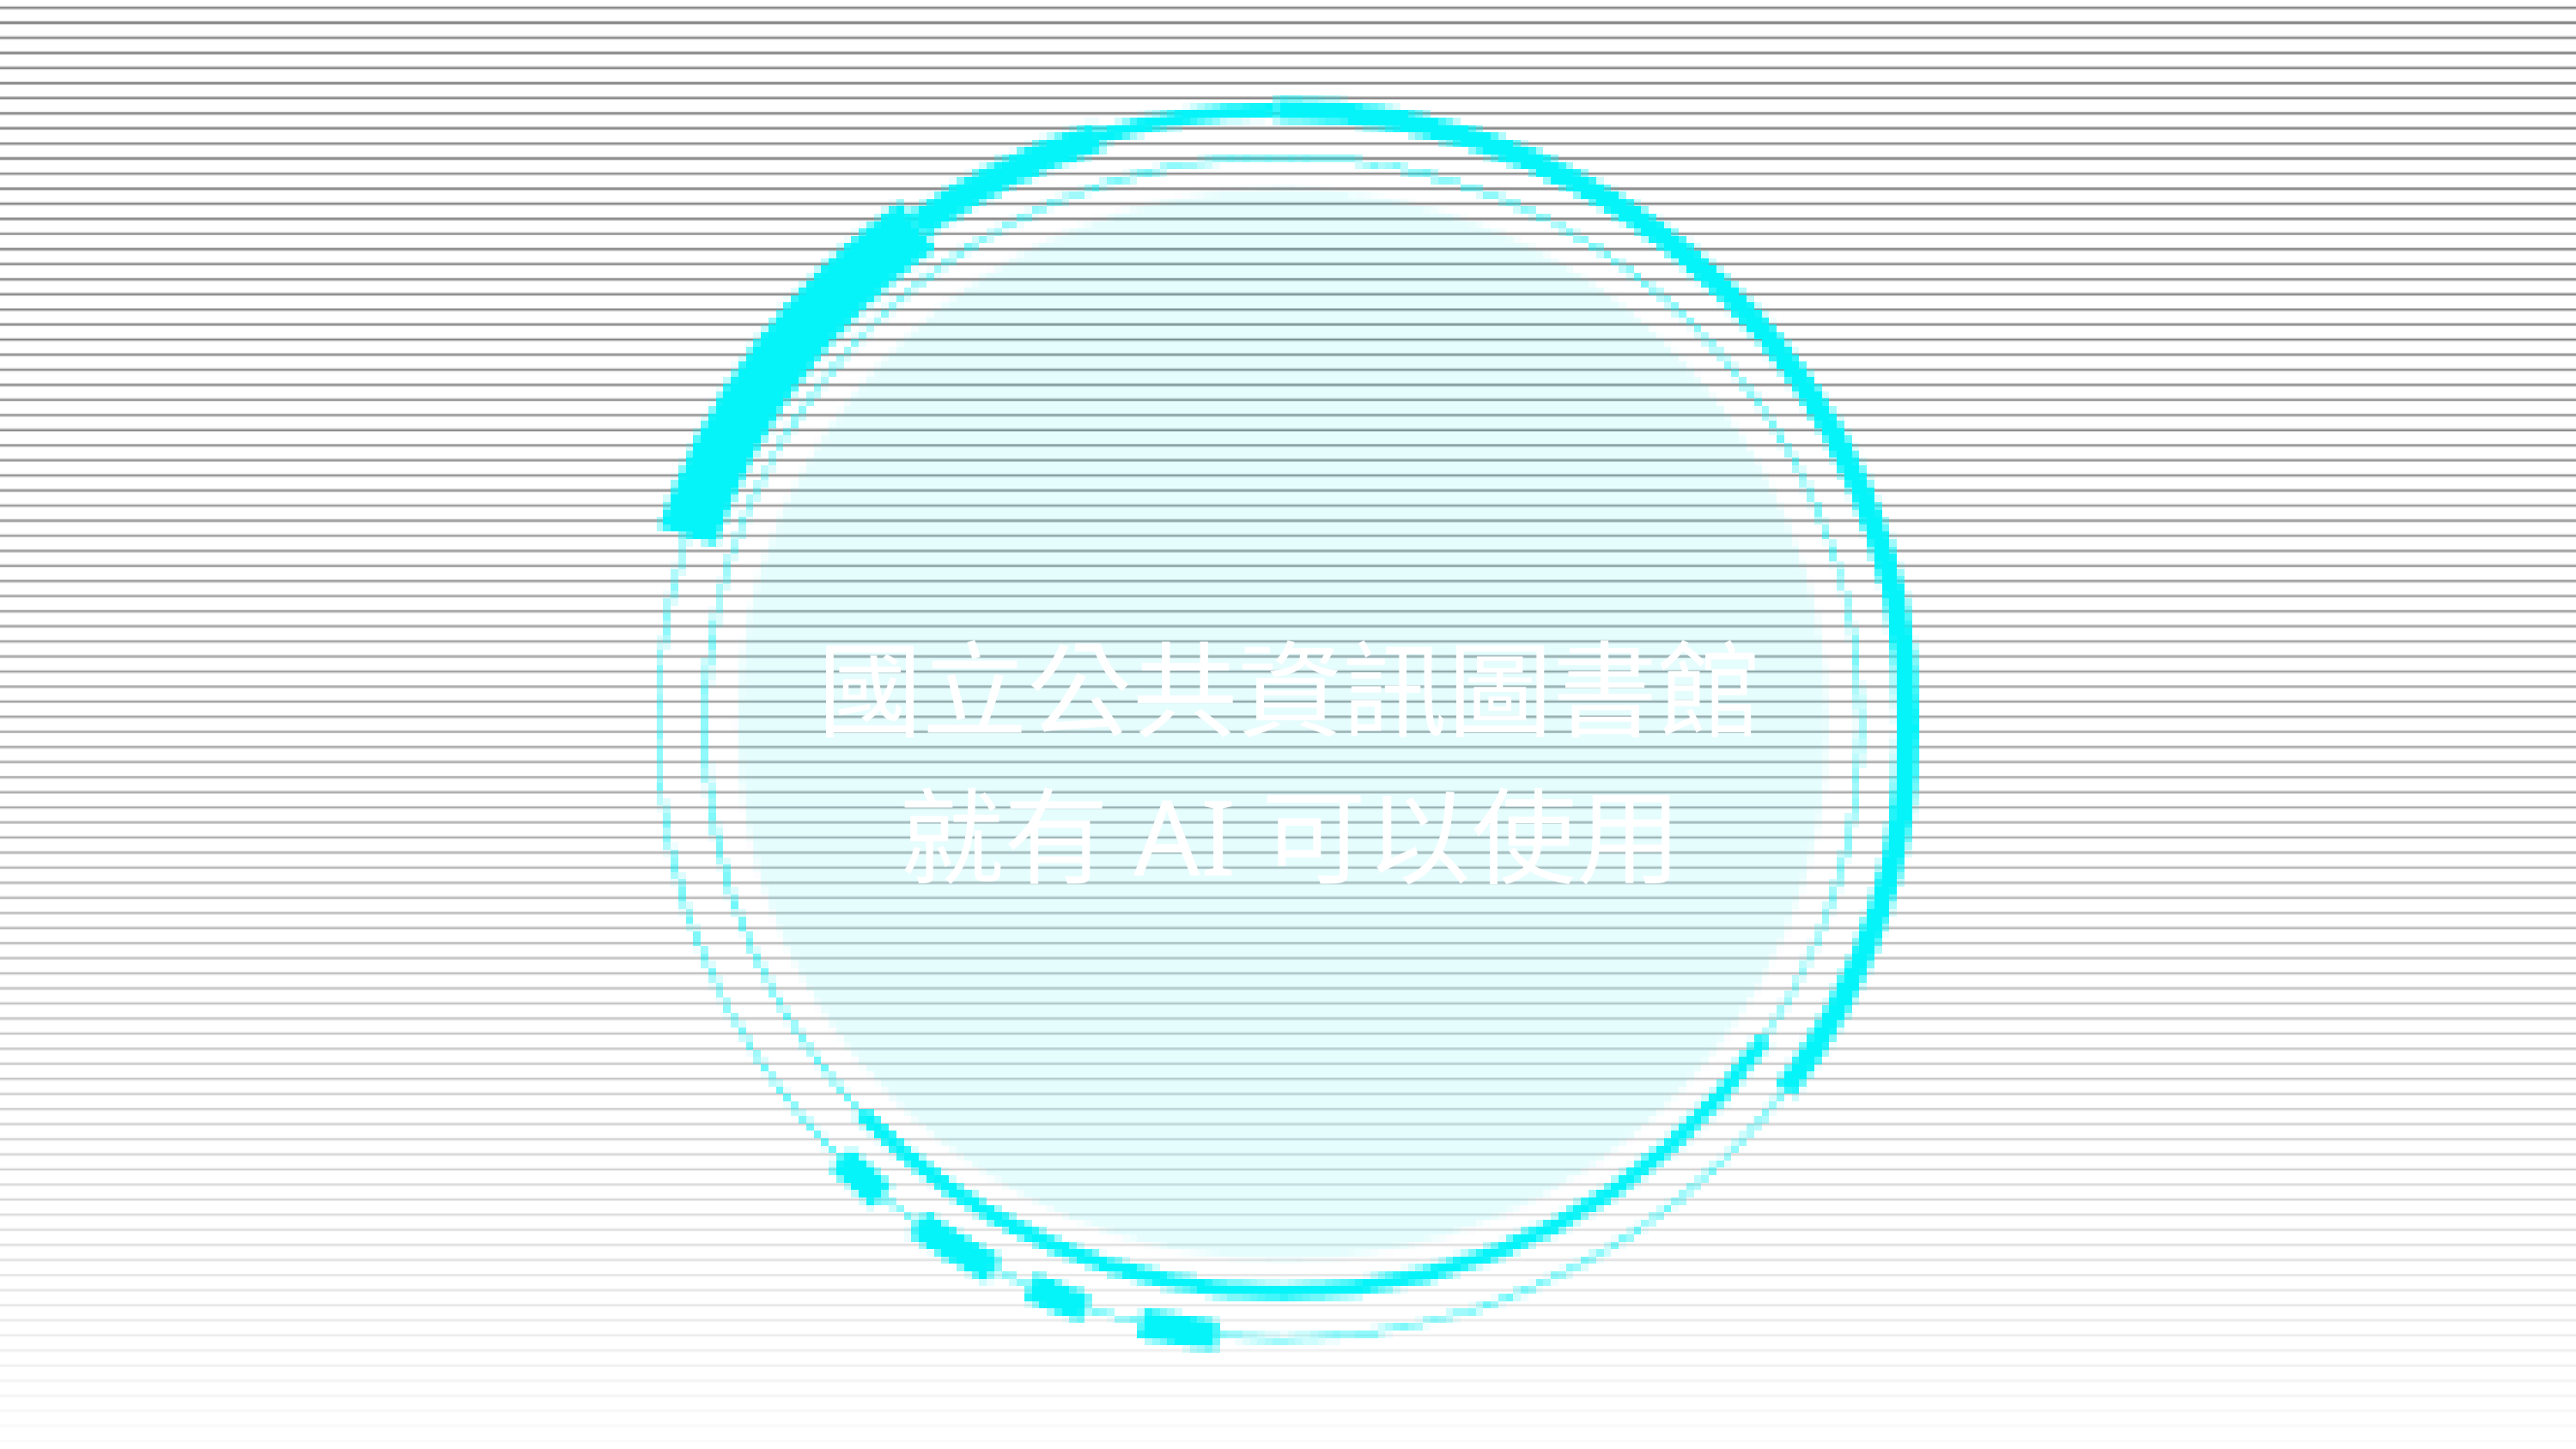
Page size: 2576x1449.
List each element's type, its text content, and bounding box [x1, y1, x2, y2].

text_box [0, 0, 2576, 1449]
text_box 國立公共資訊圖書館就有AI可以使用 [769, 603, 1812, 890]
